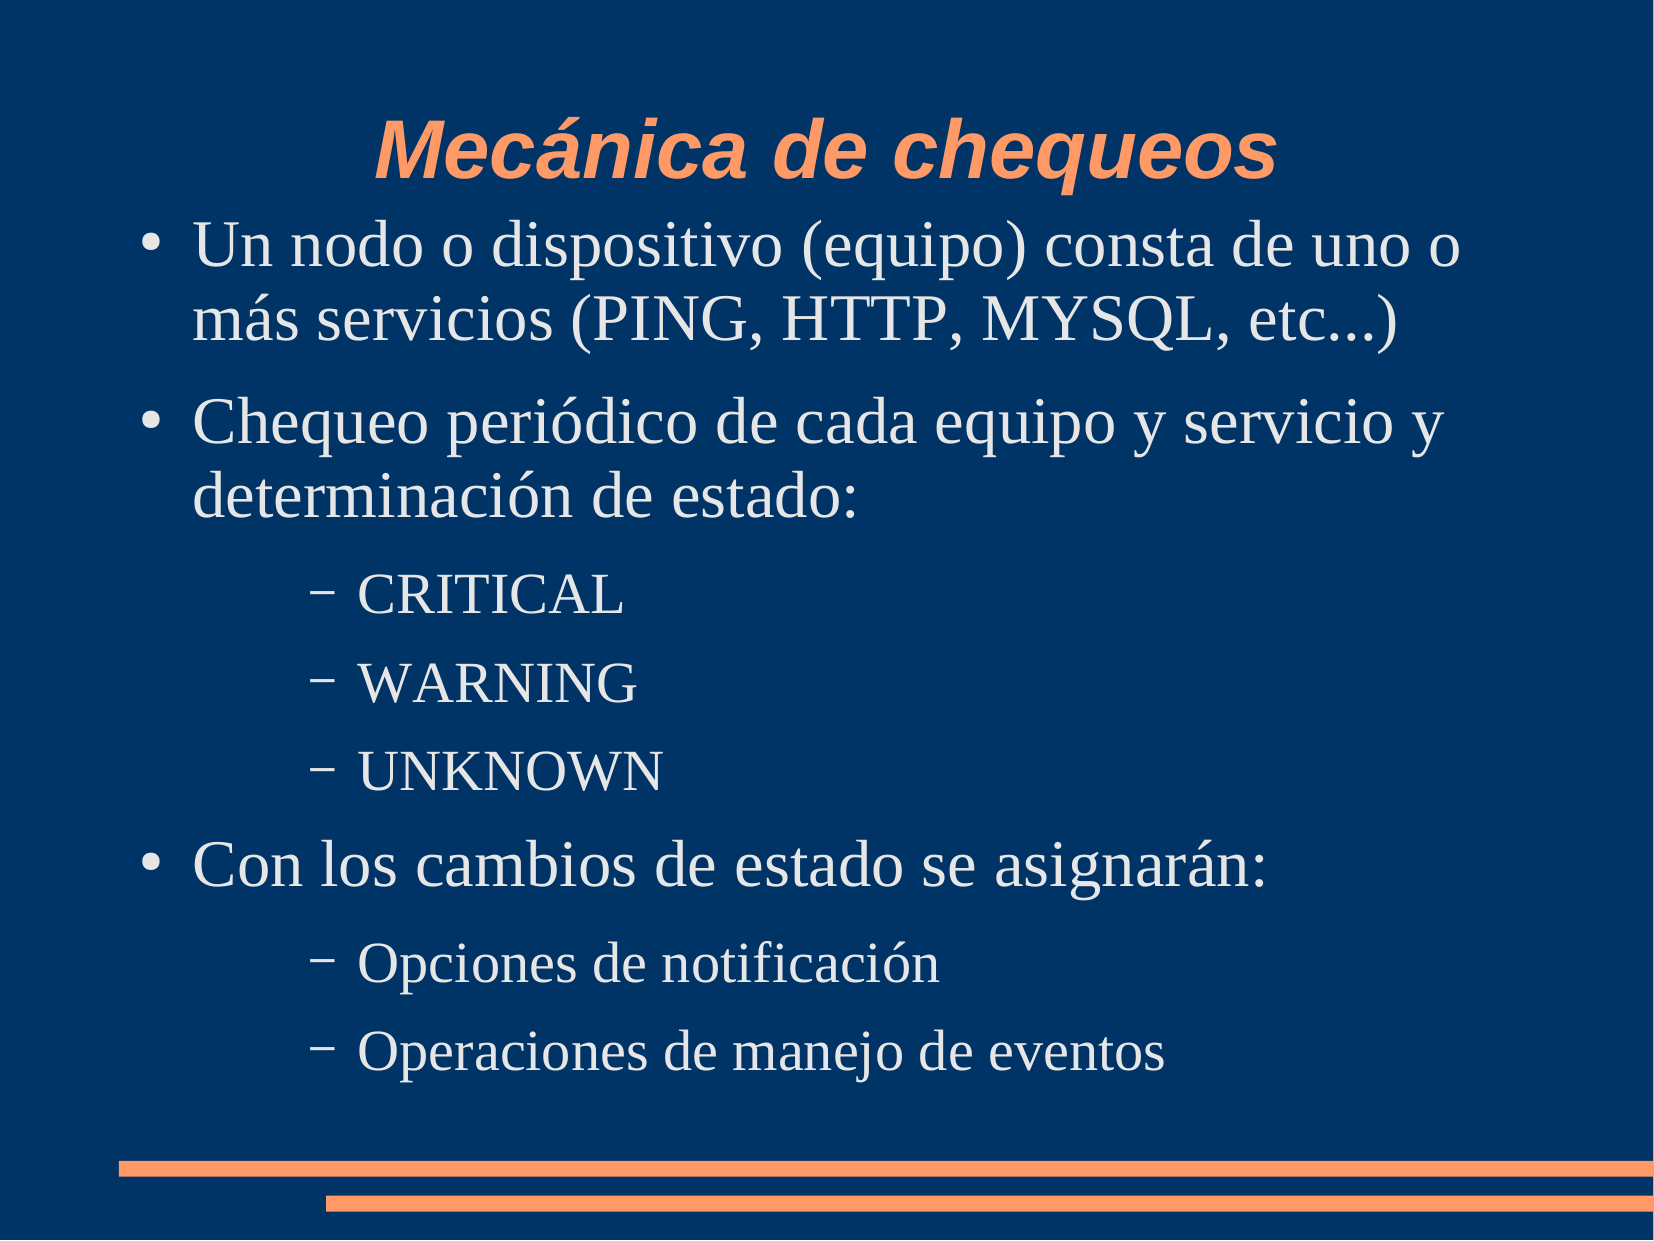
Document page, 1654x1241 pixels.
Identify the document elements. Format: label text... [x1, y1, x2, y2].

list Un nodo o dispositivo (equipo) consta de uno o más servicios (PING, HTTP, MYSQL, etc...) Chequeo periódico de cada equipo y servicio y determinación de estado: CRITICAL WARNING UNKNOWN Con los cambios de estado se asignarán: Opciones de notificación Operaciones de manejo de eventos [121, 206, 1561, 1126]
title Mecánica de chequeos [121, 53, 1534, 206]
